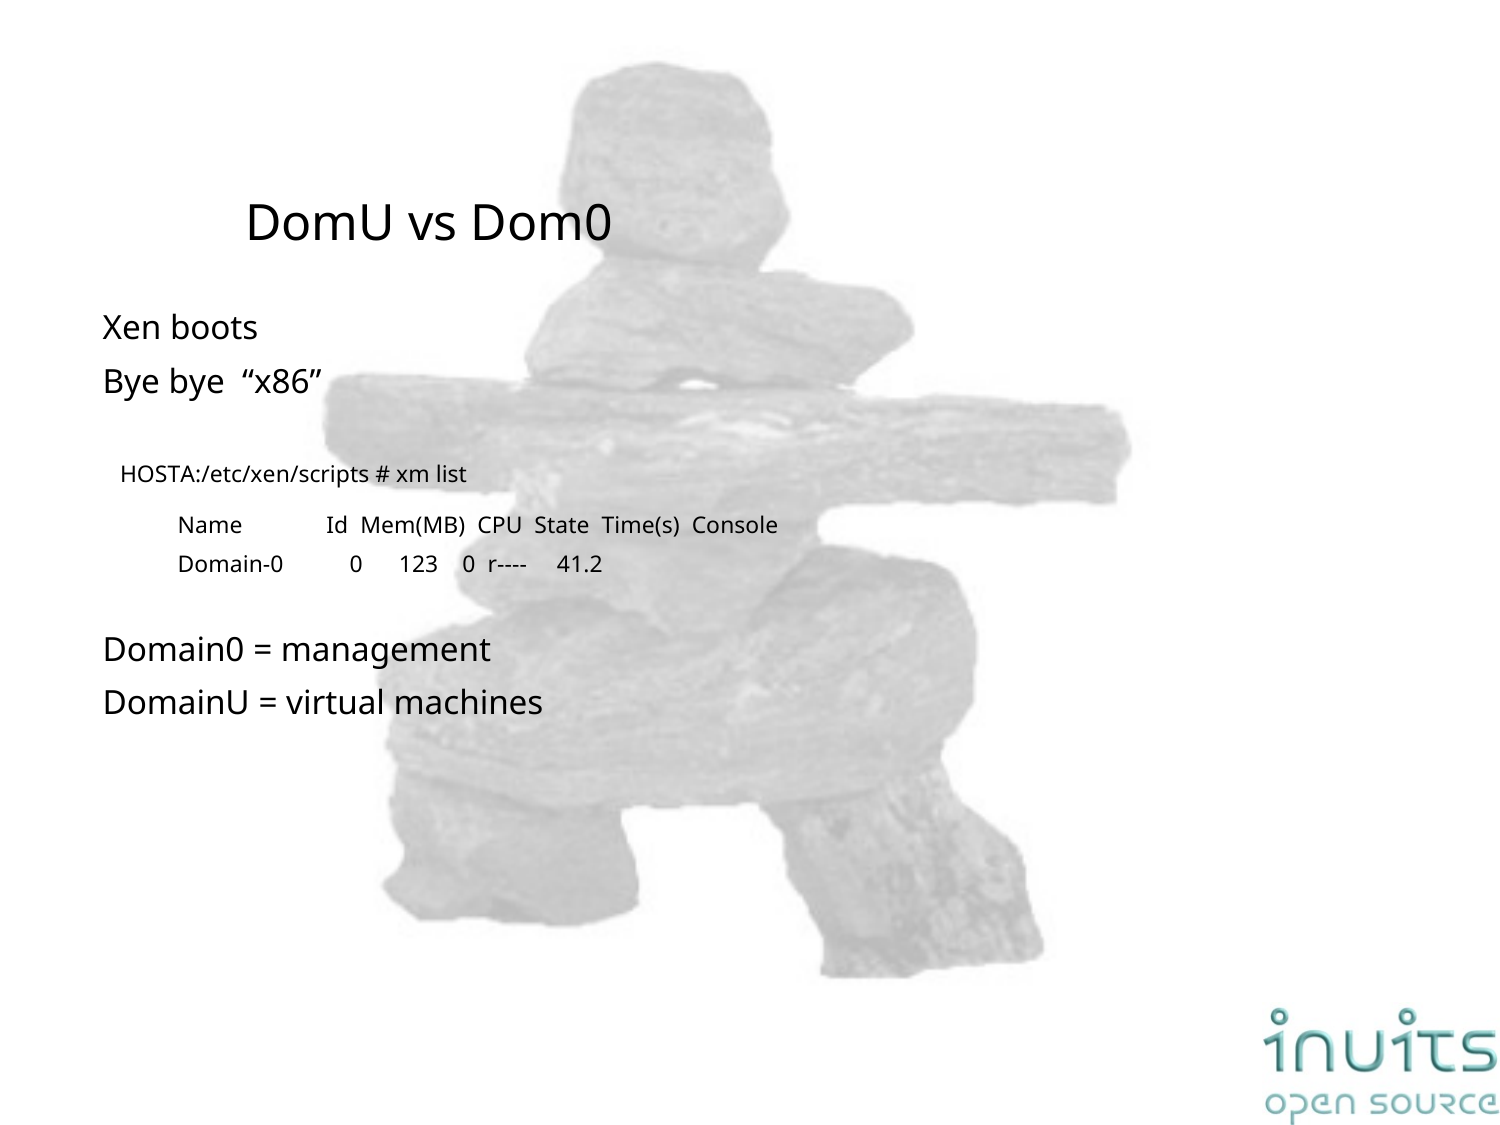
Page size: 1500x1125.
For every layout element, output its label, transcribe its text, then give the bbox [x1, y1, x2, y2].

title DomU vs Dom0 [245, 158, 1316, 285]
picture [235, 24, 1197, 304]
list Xen boots Bye bye “x86” HOSTA:/etc/xen/scripts # xm list Name Id Mem(MB) CPU State Time(s) Console Domain-0 0 123 0 r---- 41.2 Domain0 = management DomainU = virtual machines [102, 304, 1384, 1067]
picture [1262, 1002, 1500, 1125]
